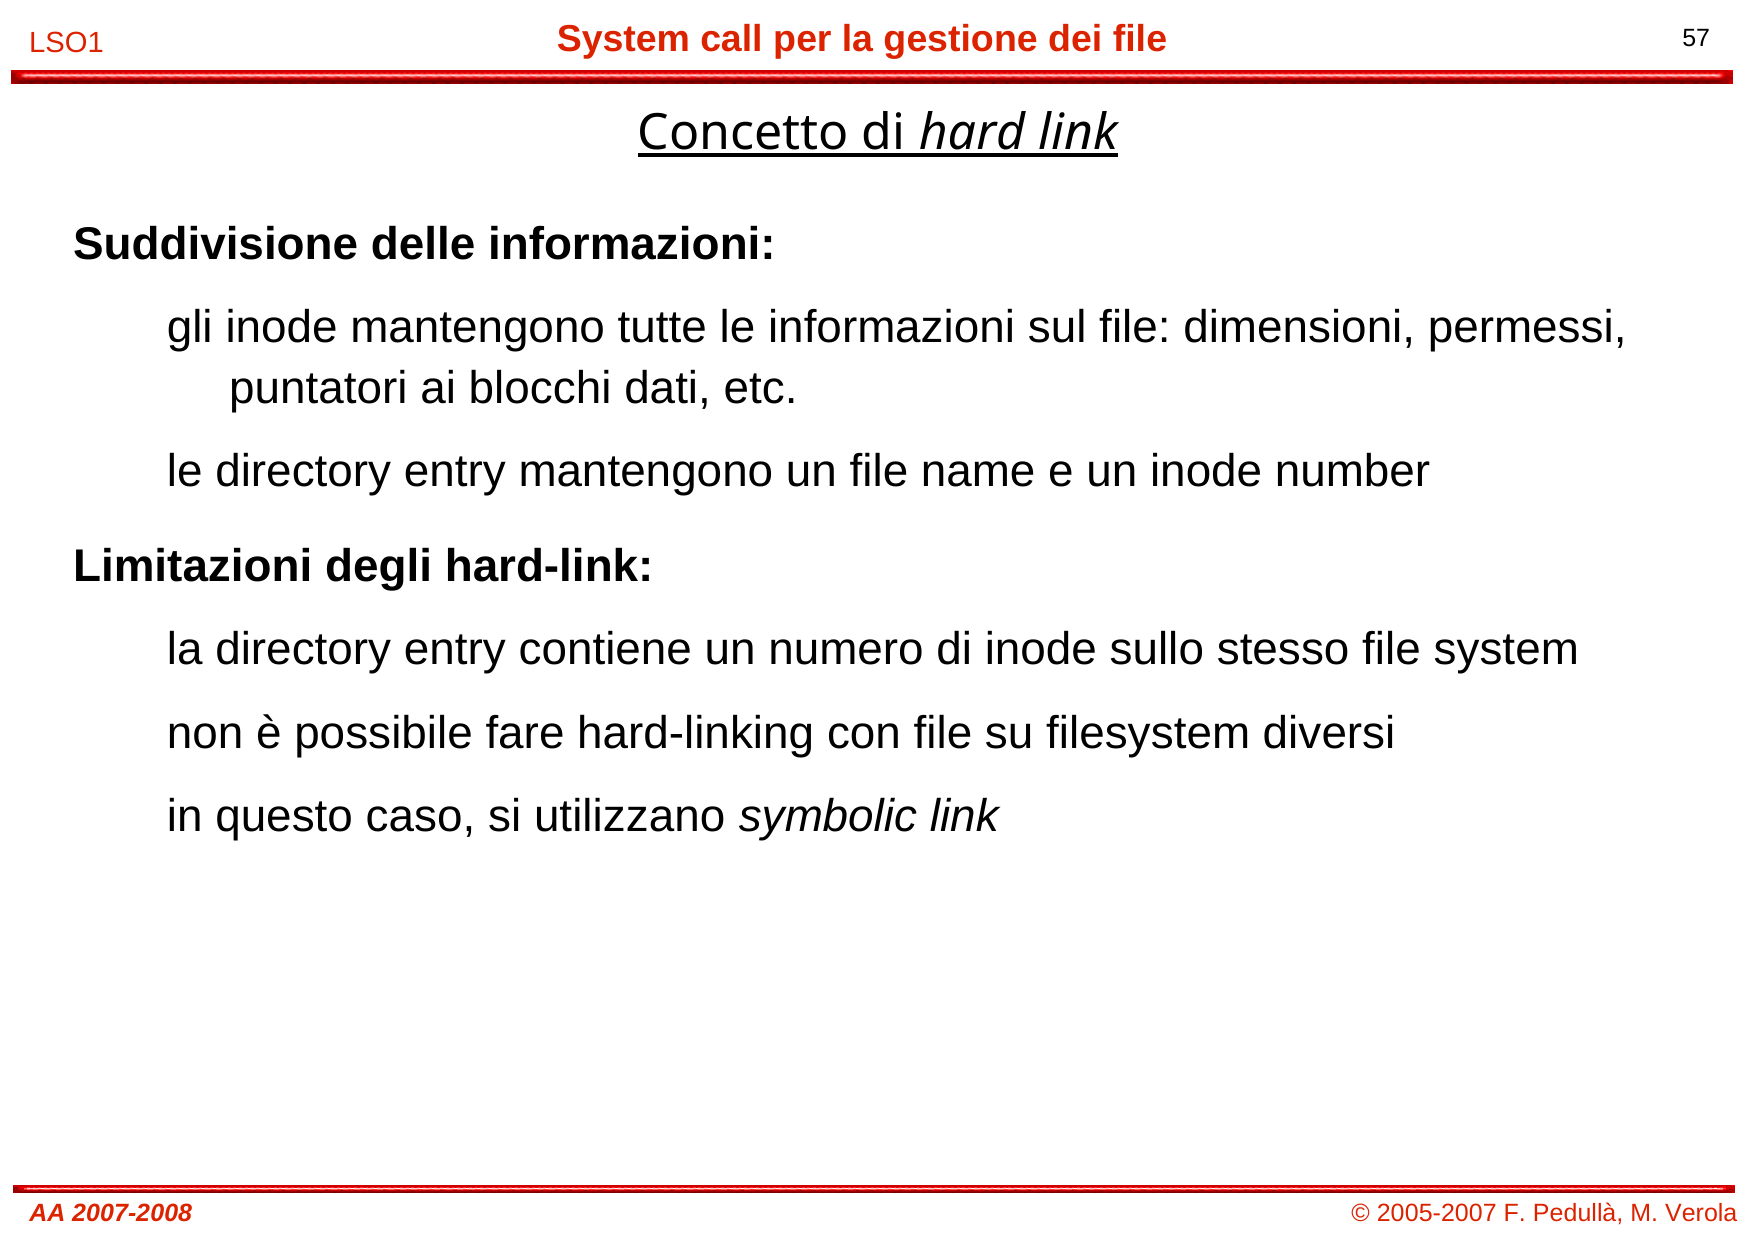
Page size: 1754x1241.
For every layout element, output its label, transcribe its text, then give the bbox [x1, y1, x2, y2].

title Concetto di hard link [517, 84, 1239, 180]
list Suddivisione delle informazioni: gli inode mantengono tutte le informazioni sul file: dimensioni, permessi, puntatori ai blocchi dati, etc. le directory entry mantengono un file name e un inode number Limitazioni degli hard-link: la directory entry contiene un numero di inode sullo stesso file system non è possibile fare hard-linking con file su filesystem diversi in questo caso, si utilizzano symbolic link [58, 206, 1696, 951]
picture [13, 1185, 1735, 1193]
picture [11, 70, 1733, 84]
